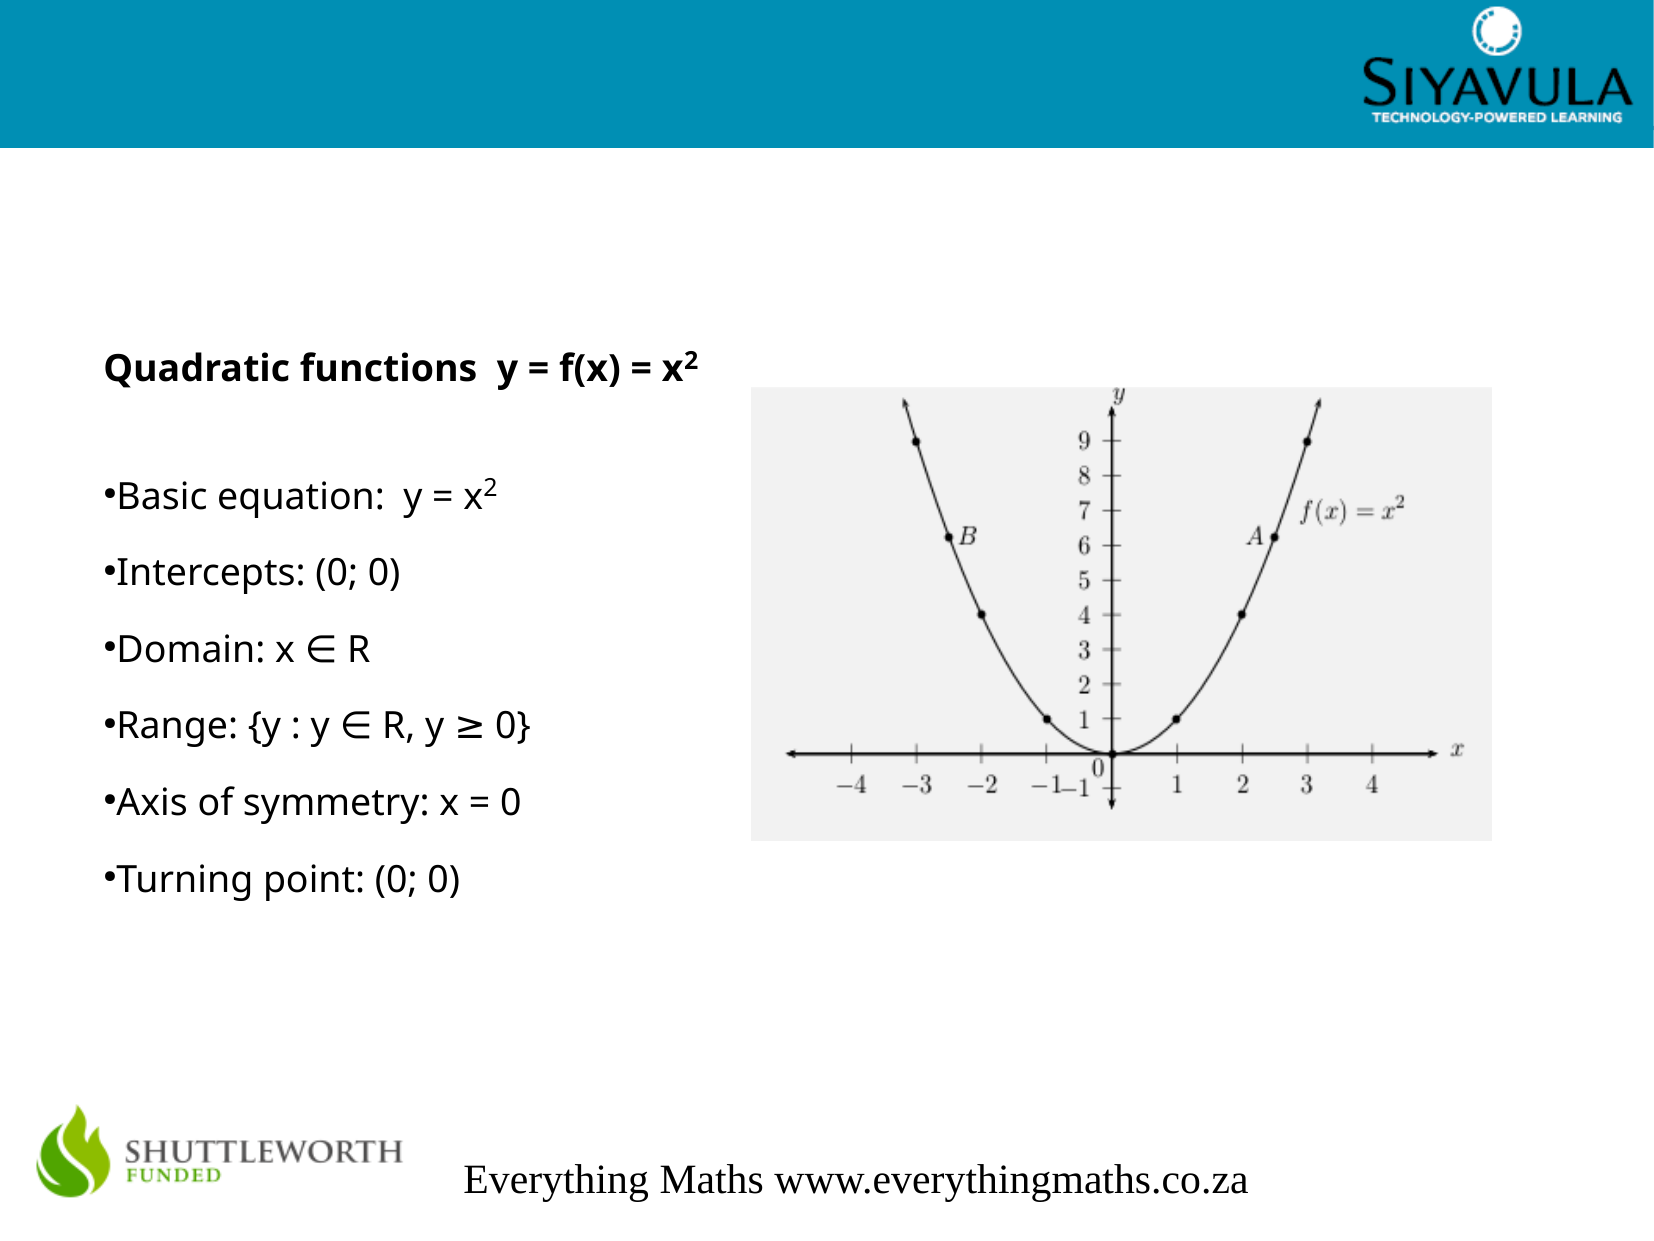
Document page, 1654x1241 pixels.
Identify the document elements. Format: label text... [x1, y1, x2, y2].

text_box Everything Maths www.everythingmaths.co.za [354, 1151, 1359, 1211]
picture [751, 387, 1492, 841]
text_box Quadratic functions y = f(x) = x2 Basic equation: y = x2 Intercepts: (0; 0) Domain: x ∈ R Range: {y : y ∈ R, y ≥ 0} Axis of symmetry: x = 0 Turning point: (0; 0) [88, 334, 1565, 935]
